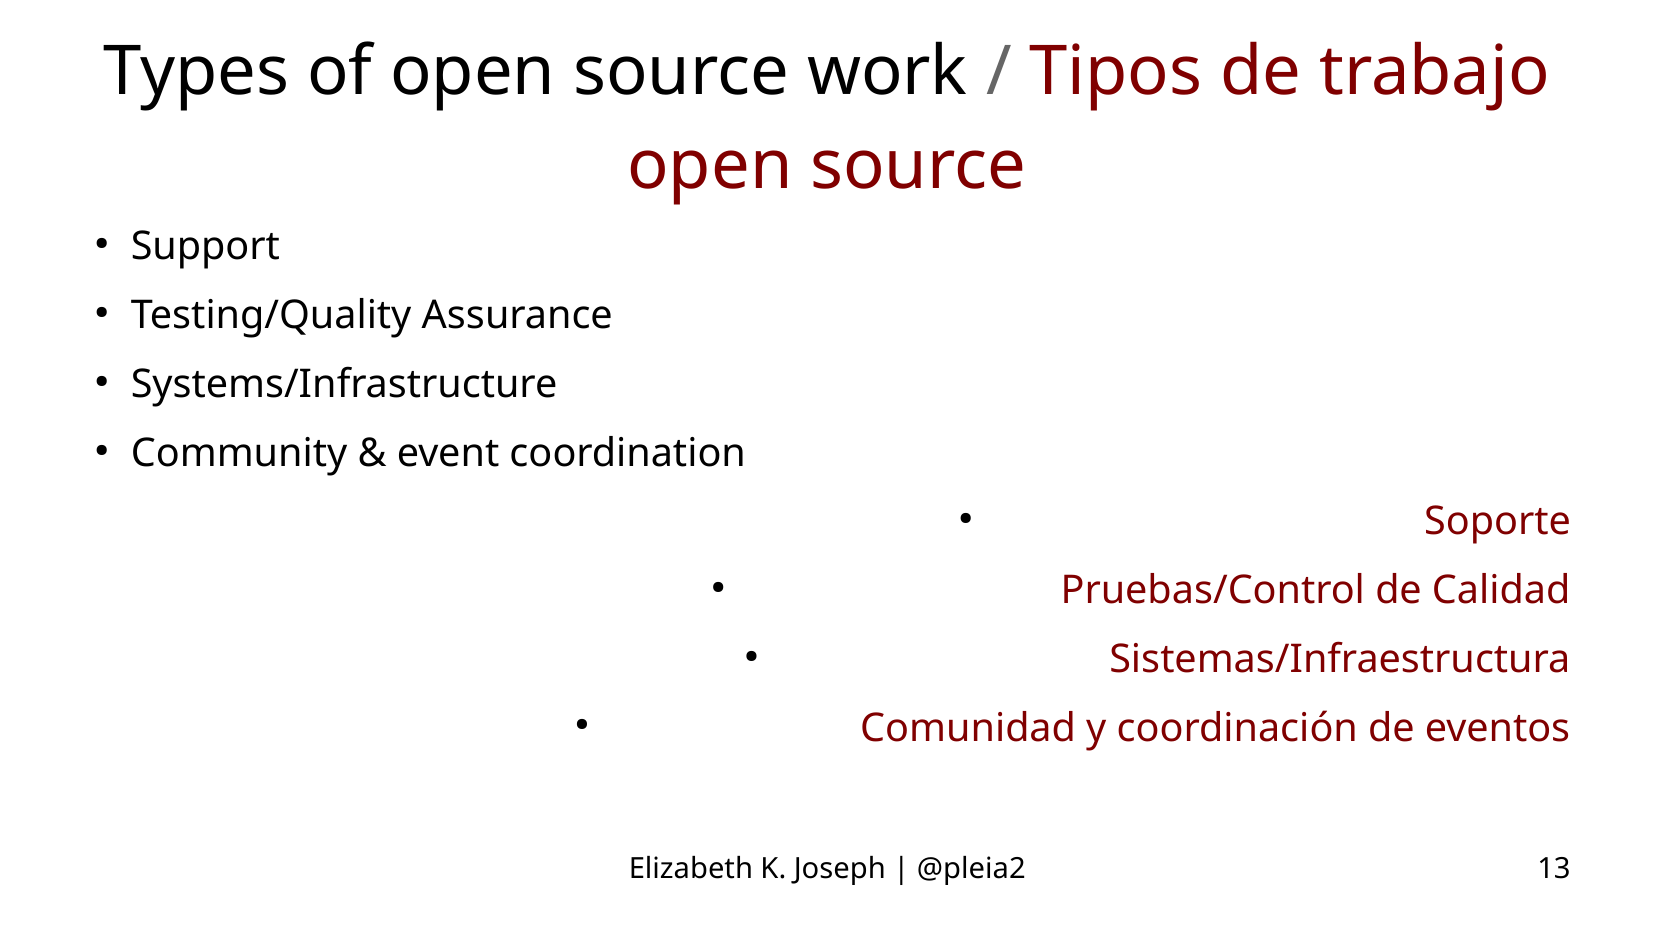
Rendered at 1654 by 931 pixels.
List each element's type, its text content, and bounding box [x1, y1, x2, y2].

title Types of open source work / Tipos de trabajo open source [82, 37, 1571, 193]
list Support Testing/Quality Assurance Systems/Infrastructure Community & event coordination Soporte Pruebas/Control de Calidad Sistemas/Infraestructura Comunidad y coordinación de eventos [82, 217, 1571, 758]
